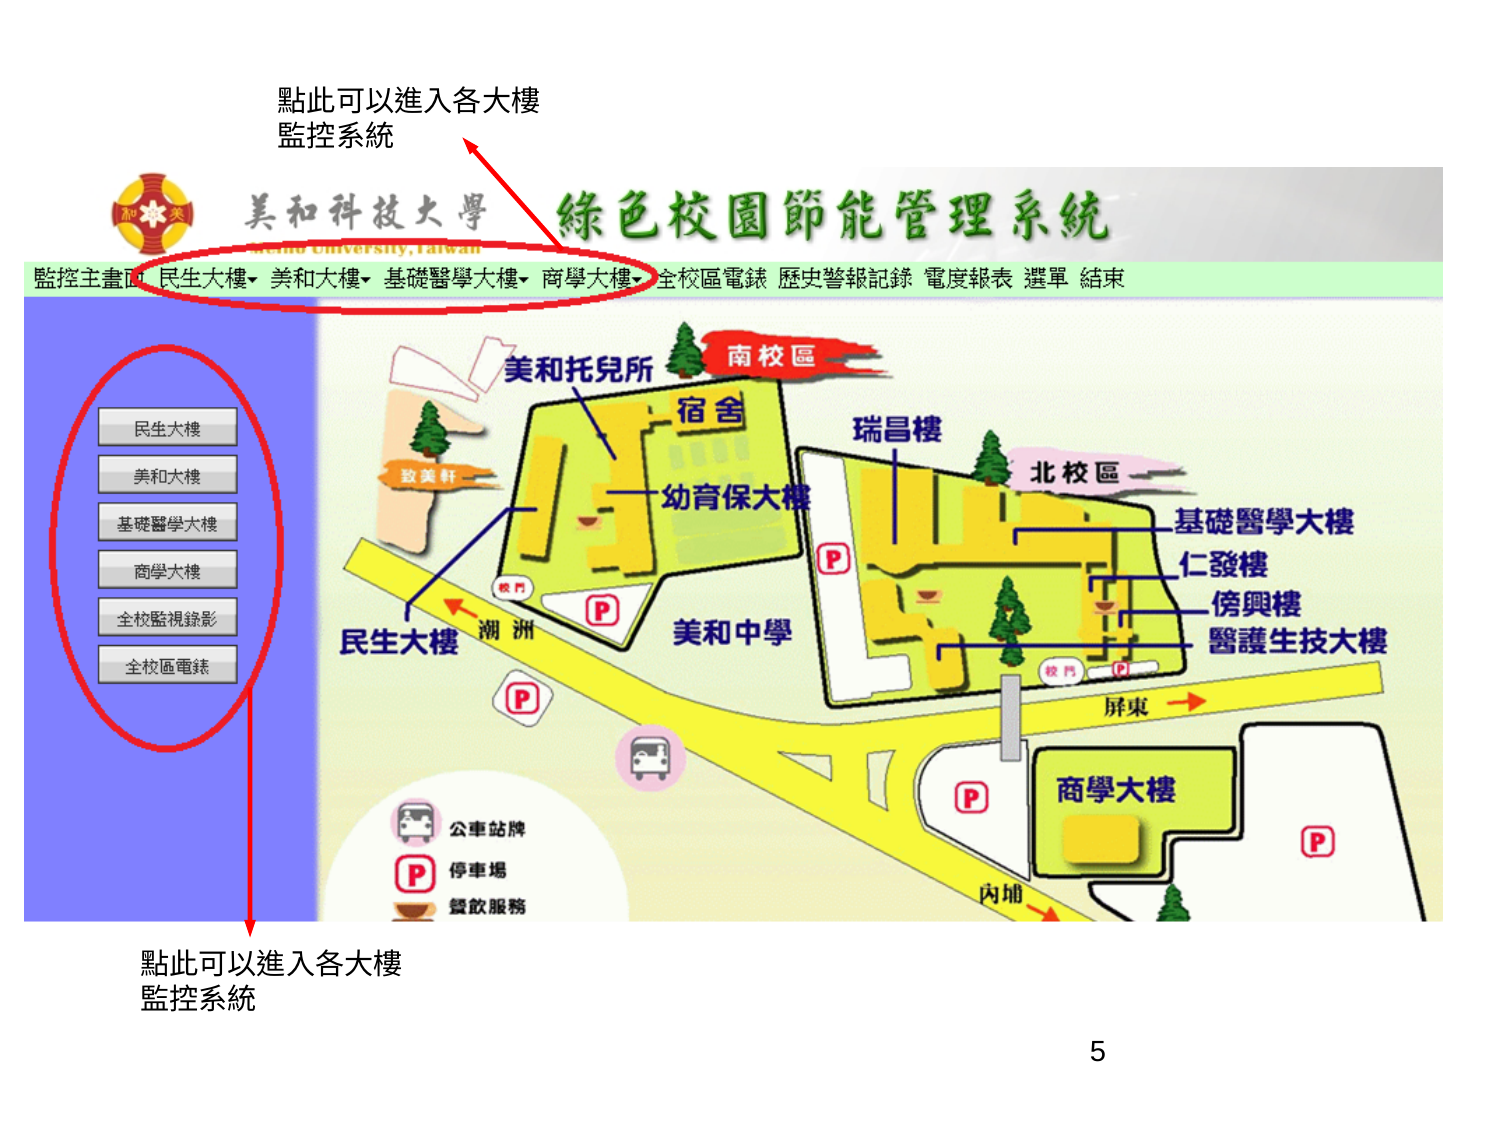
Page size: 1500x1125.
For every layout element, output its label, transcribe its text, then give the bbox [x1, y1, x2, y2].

text_box 點此可以進入各大樓監控系統 [262, 75, 563, 160]
text_box 點此可以進入各大樓監控系統 [125, 937, 426, 1023]
picture [24, 167, 1443, 1000]
text_box 5 [1074, 1024, 1426, 1103]
